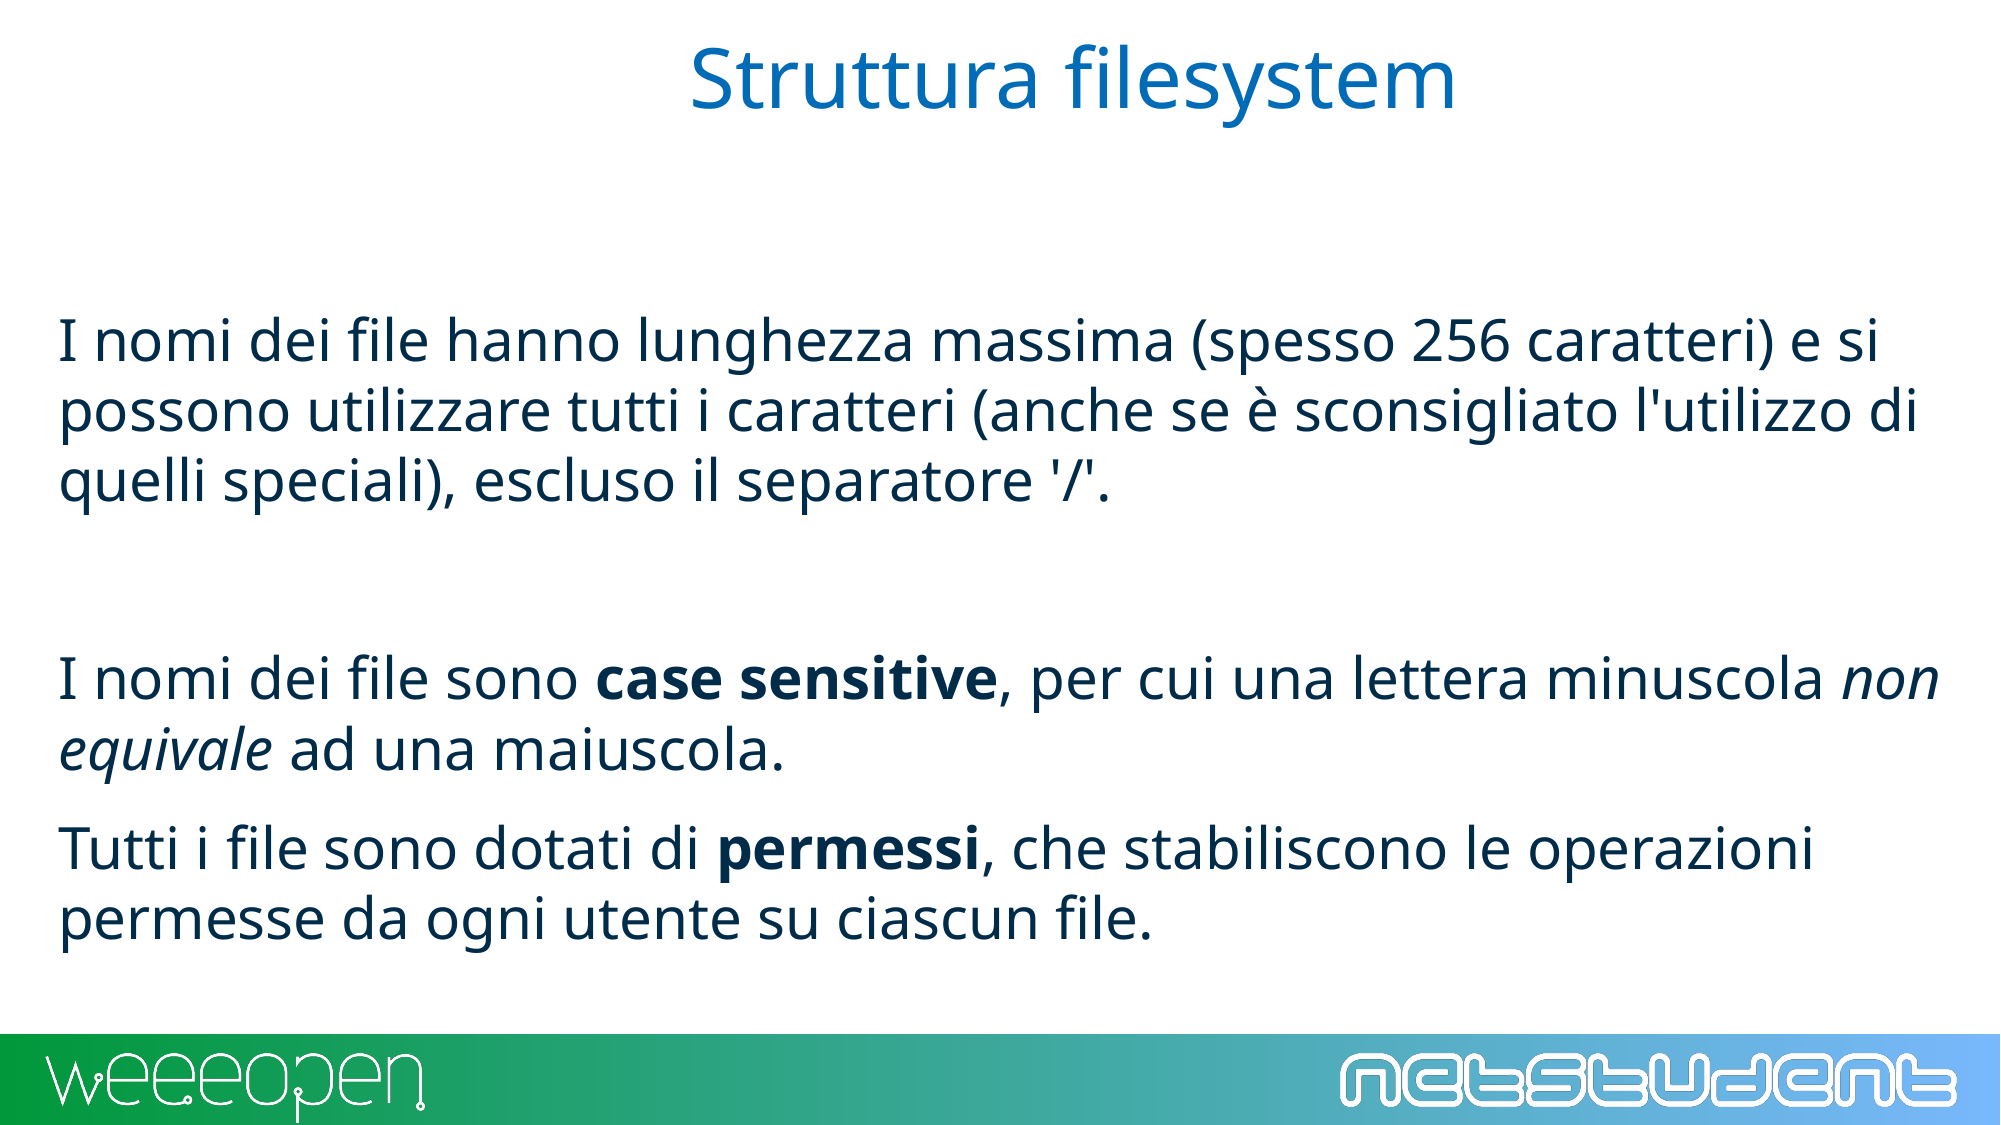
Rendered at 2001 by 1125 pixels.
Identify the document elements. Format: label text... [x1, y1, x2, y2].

title Struttura filesystem [43, 29, 1959, 247]
picture [45, 1053, 425, 1123]
list I nomi dei file hanno lunghezza massima (spesso 256 caratteri) e si possono utilizzare tutti i caratteri (anche se è sconsigliato l'utilizzo di quelli speciali), escluso il separatore '/'. I nomi dei file sono case sensitive, per cui una lettera minuscola non equivale ad una maiuscola. Tutti i file sono dotati di permessi, che stabiliscono le operazioni permesse da ogni utente su ciascun file. [43, 295, 1959, 1010]
picture [1340, 1053, 1957, 1107]
